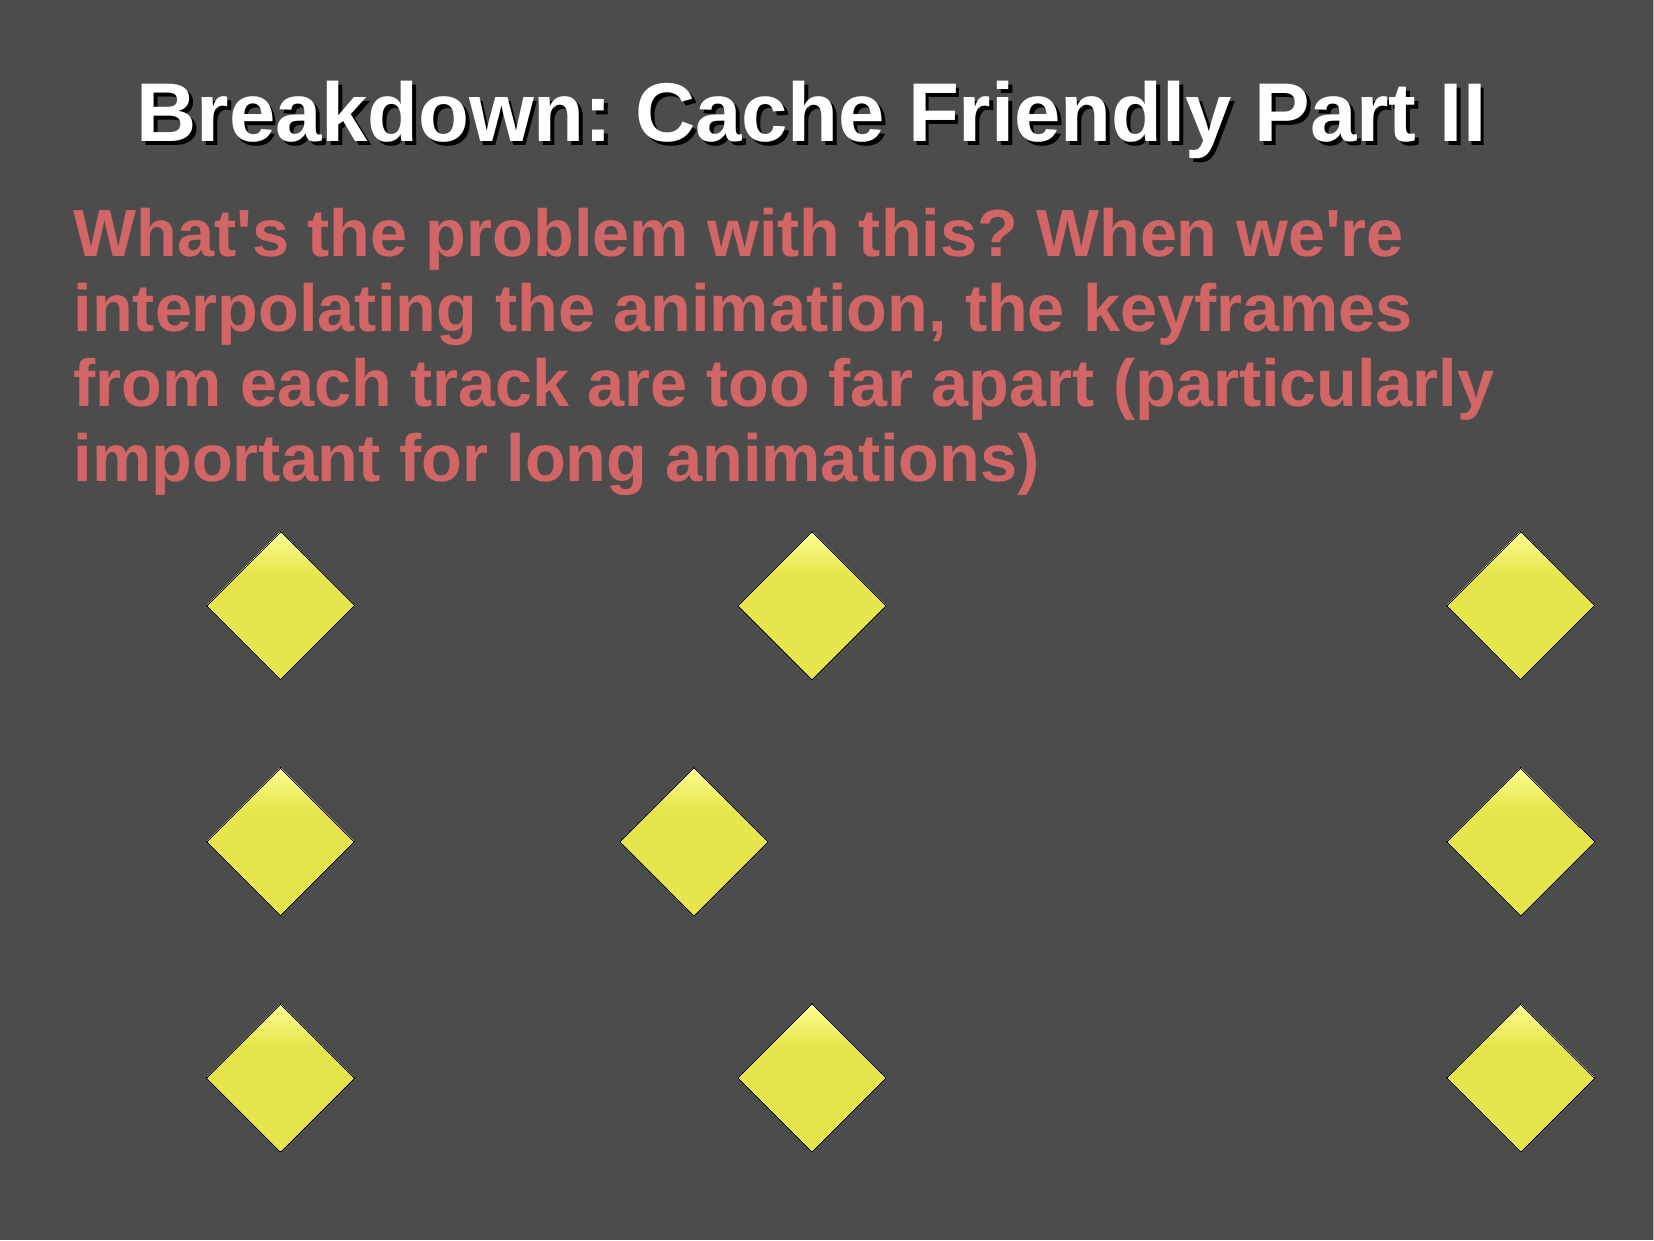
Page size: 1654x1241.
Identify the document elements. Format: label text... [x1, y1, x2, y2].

text_box [738, 531, 886, 680]
text_box [206, 767, 355, 916]
text_box [738, 1003, 886, 1152]
text_box What's the problem with this? When we're interpolating the animation, the keyframes from each track are too far apart (particularly important for long animations) [59, 188, 1565, 503]
text_box [1446, 531, 1595, 680]
text_box [206, 1003, 355, 1152]
text_box [206, 531, 355, 680]
text_box [1446, 1003, 1595, 1152]
text_box [620, 767, 768, 916]
text_box Breakdown: Cache Friendly Part II [88, 59, 1536, 168]
text_box [1446, 767, 1595, 916]
